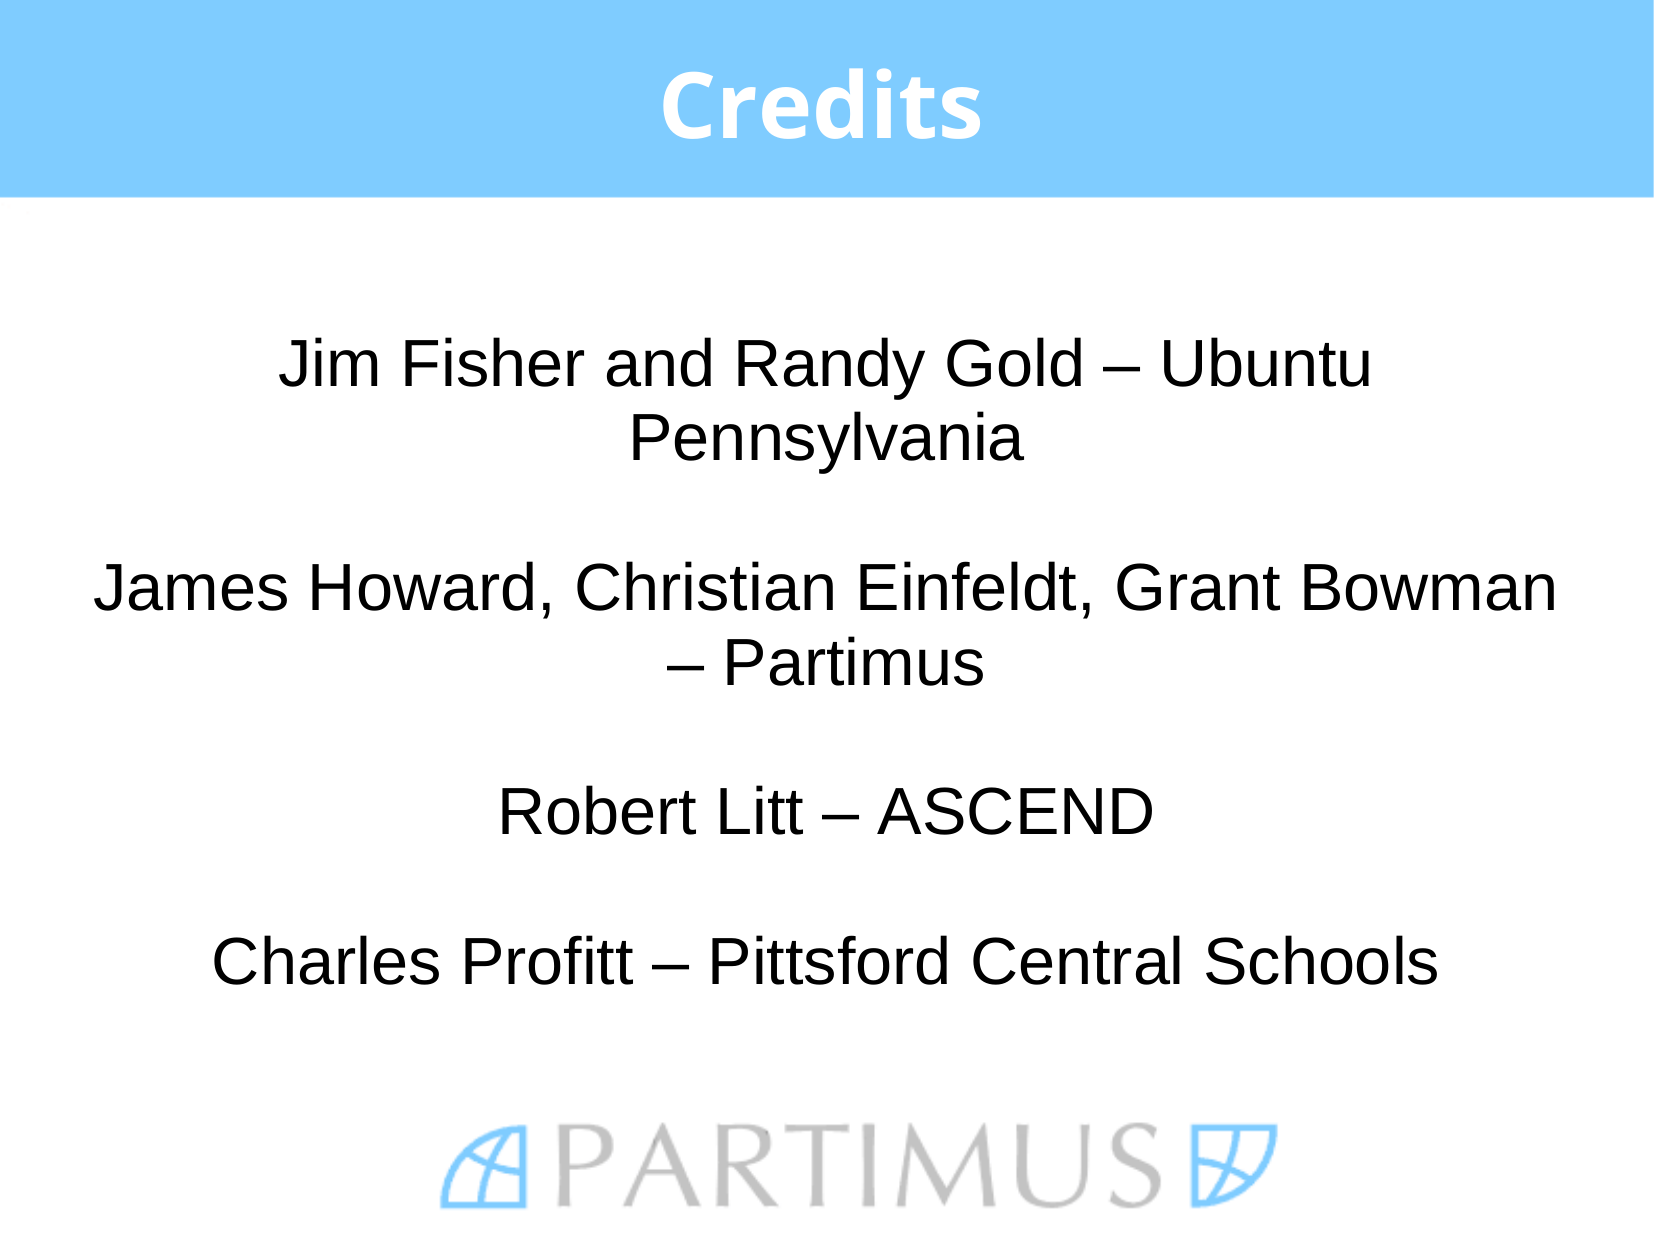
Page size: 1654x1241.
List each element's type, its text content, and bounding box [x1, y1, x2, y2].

subtitle Jim Fisher and Randy Gold – Ubuntu Pennsylvania James Howard, Christian Einfeldt, Grant Bowman – Partimus Robert Litt – ASCEND Charles Profitt – Pittsford Central Schools [82, 290, 1571, 1109]
title Credits [76, 0, 1565, 208]
picture [0, 0, 1654, 1241]
